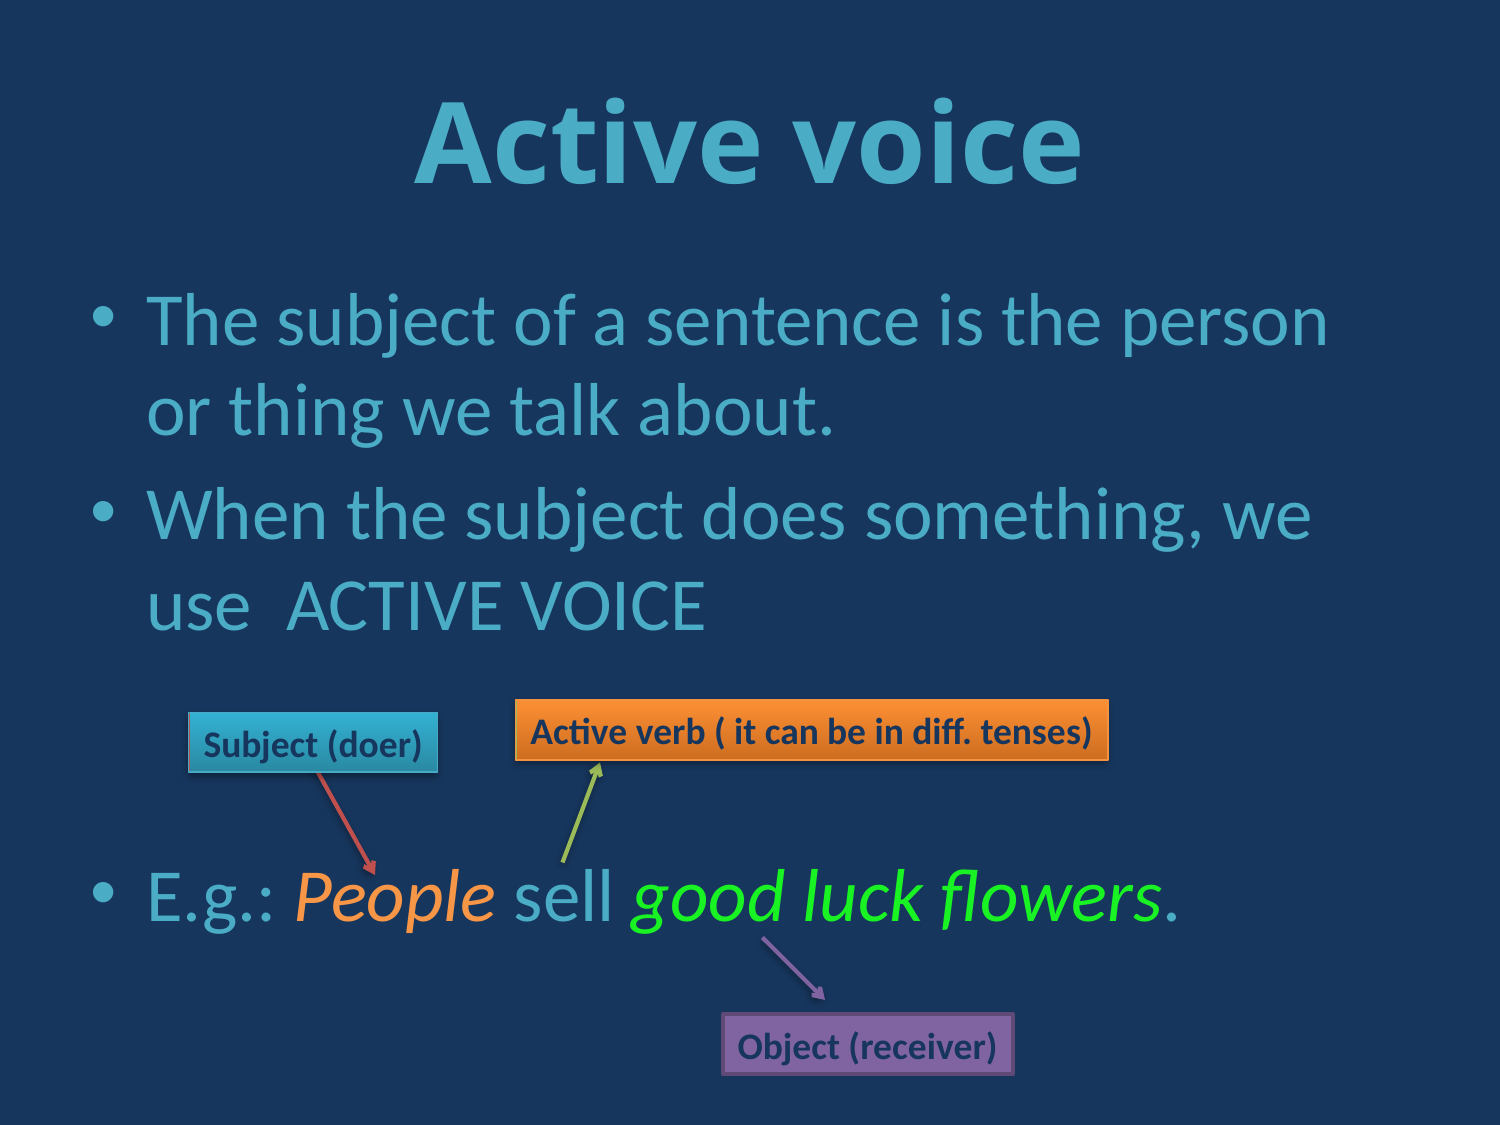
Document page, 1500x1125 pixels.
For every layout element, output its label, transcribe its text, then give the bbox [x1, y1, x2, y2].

text_box Object (receiver) [723, 1014, 1013, 1075]
text_box Subject (doer) [188, 712, 438, 773]
list The subject of a sentence is the person or thing we talk about. When the subject does something, we use ACTIVE VOICE E.g.: People sell good luck flowers. [75, 262, 1425, 1005]
title Active voice [75, 45, 1425, 233]
text_box Active verb ( it can be in diff. tenses) [515, 699, 1109, 760]
